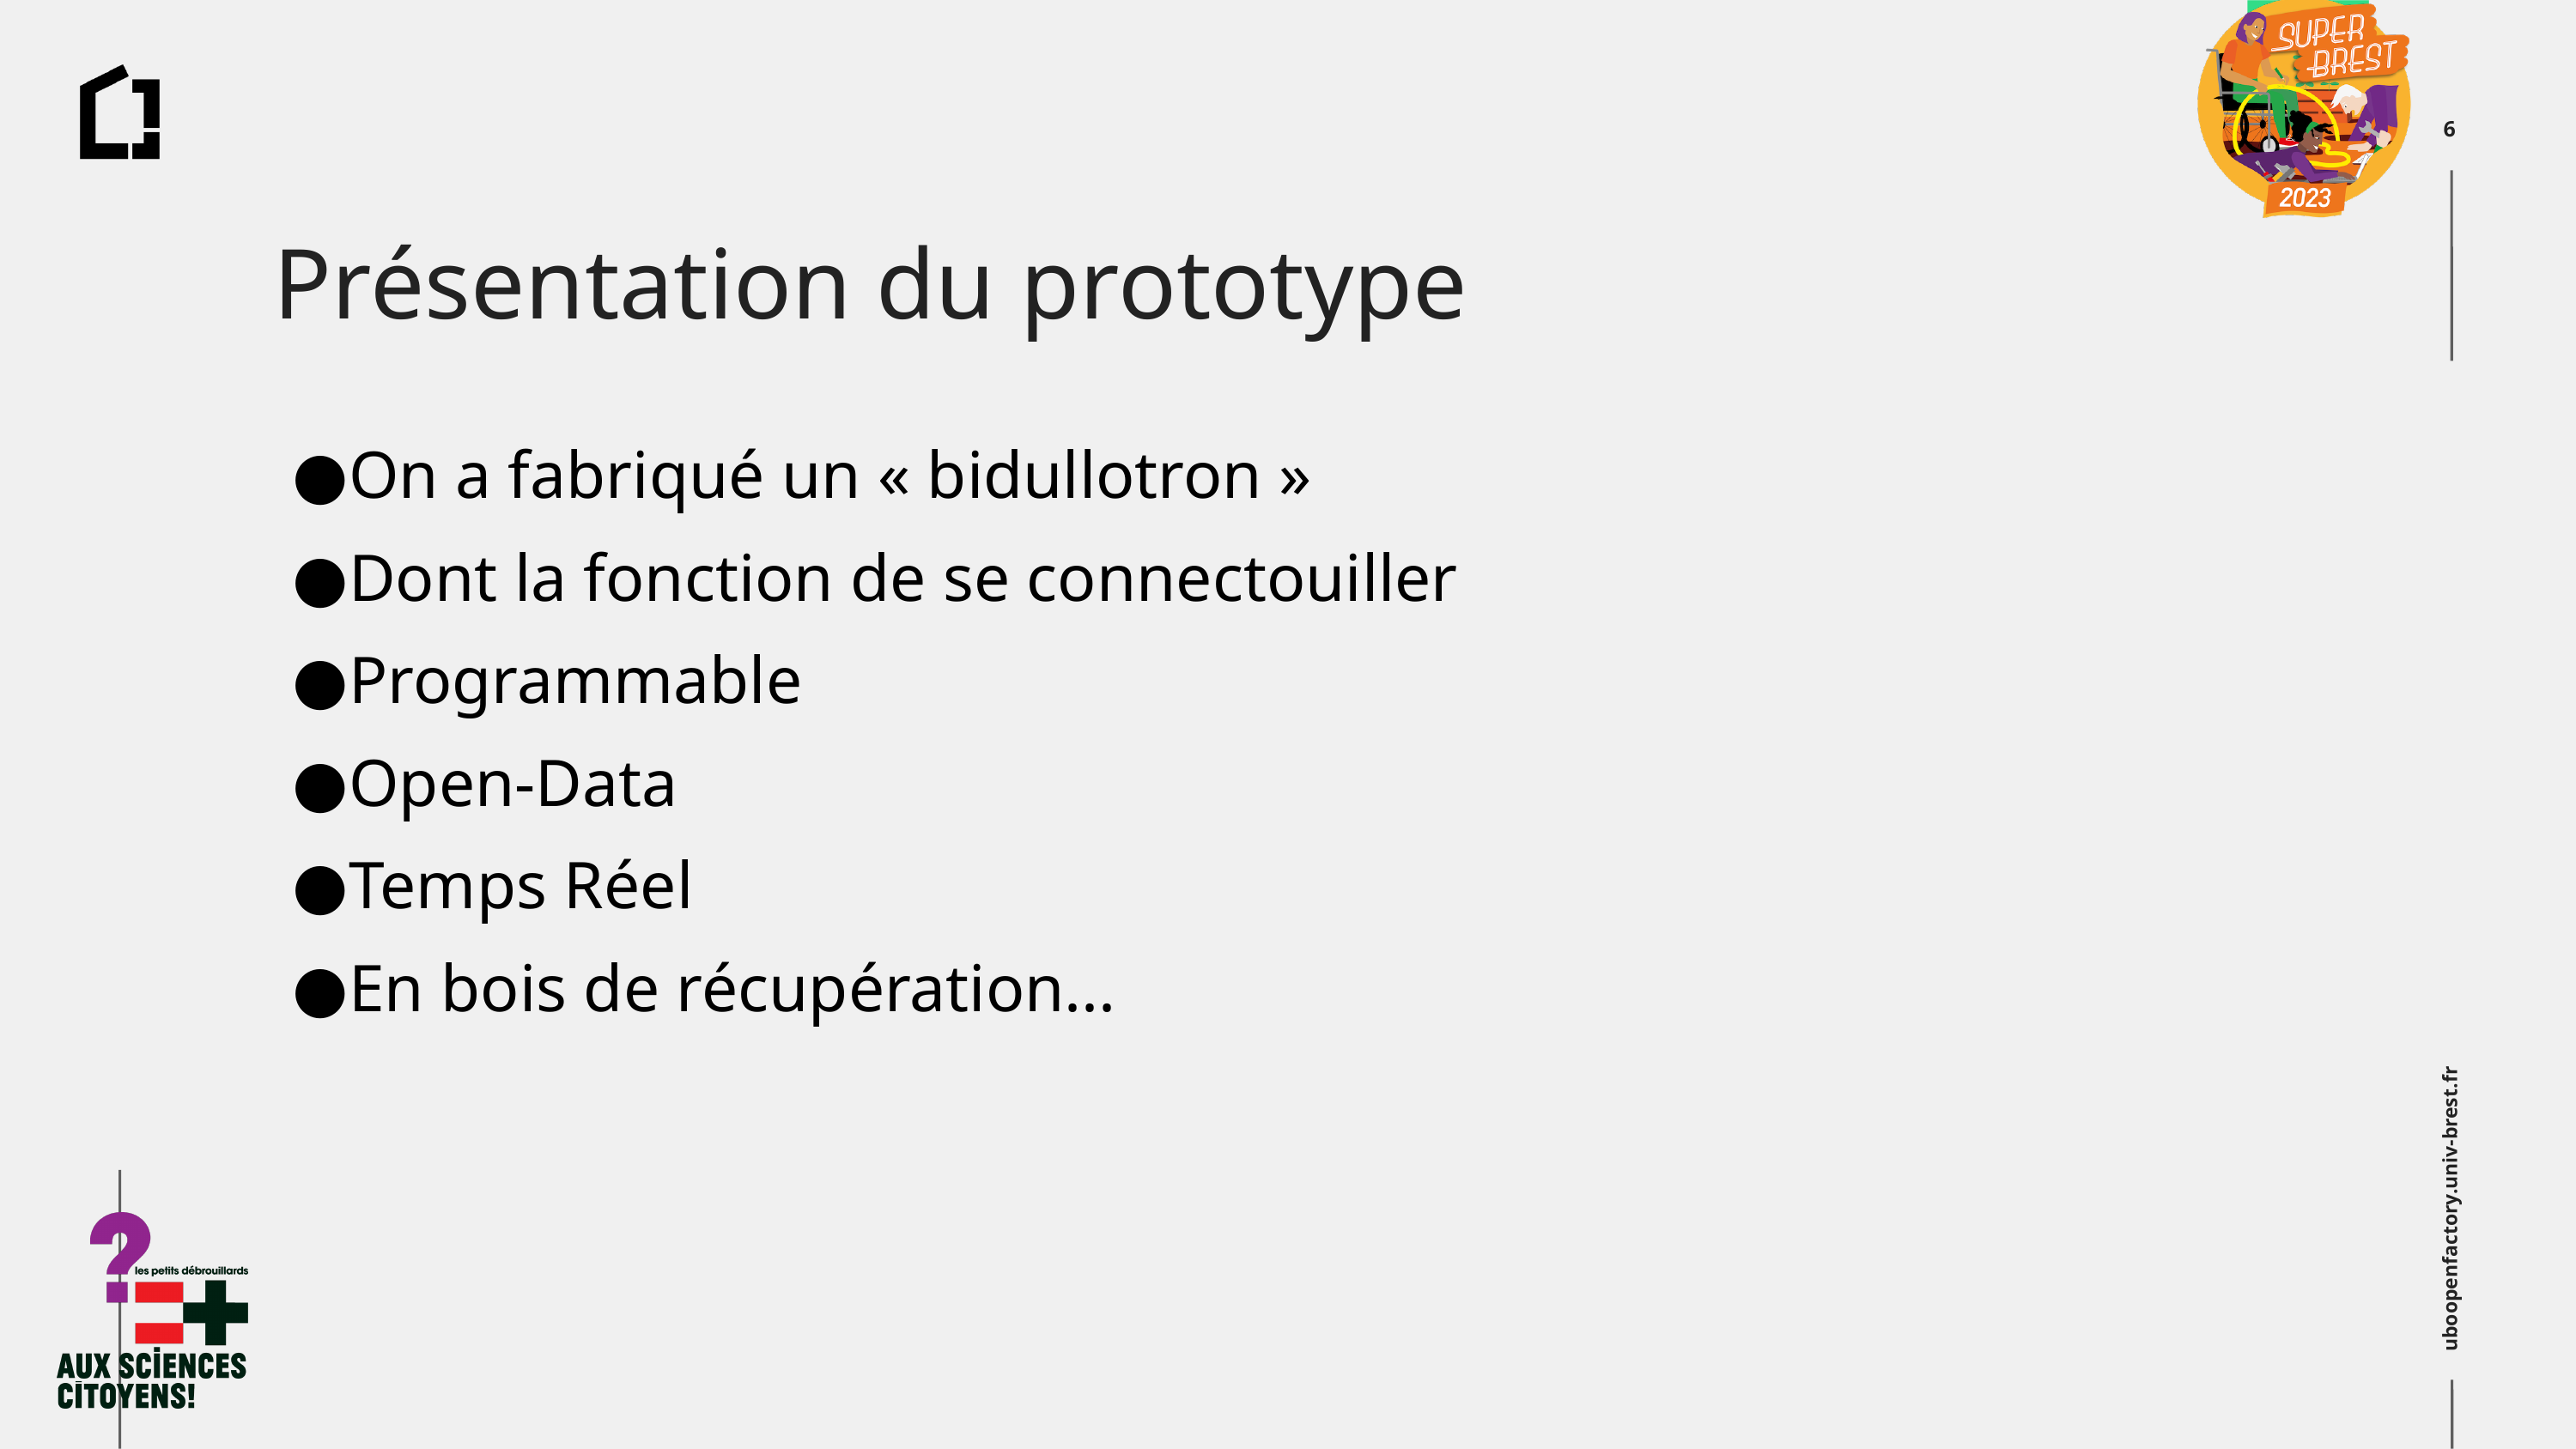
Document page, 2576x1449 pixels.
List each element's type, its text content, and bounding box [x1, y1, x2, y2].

slide_number <number> [2430, 93, 2456, 145]
title Présentation du prototype [273, 217, 1741, 434]
picture [0, 0, 239, 239]
picture [2175, 0, 2430, 239]
list On a fabriqué un « bidullotron » Dont la fonction de se connectouiller Programmable Open-Data Temps Réel En bois de récupération... [275, 433, 2188, 1122]
picture [57, 1212, 248, 1409]
